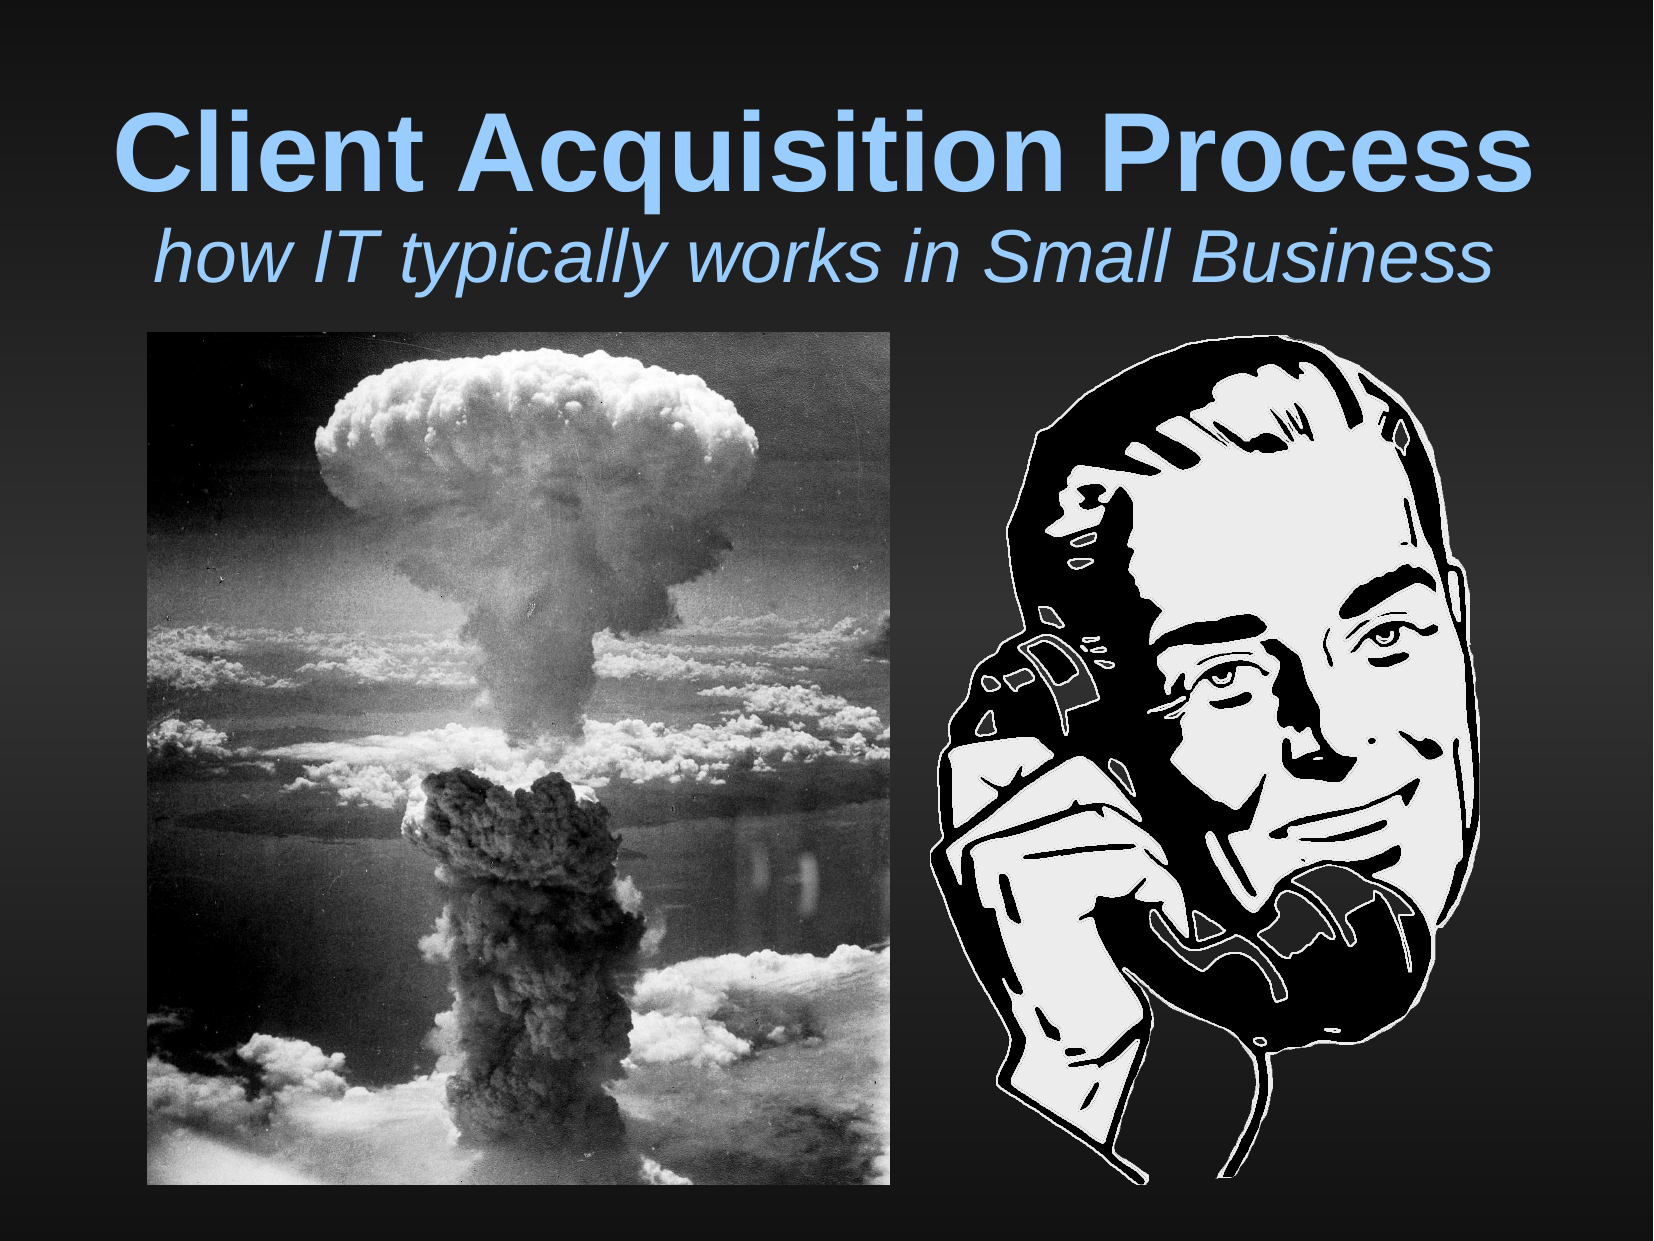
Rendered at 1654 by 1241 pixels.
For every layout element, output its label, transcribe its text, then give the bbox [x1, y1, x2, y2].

title Client Acquisition Process how IT typically works in Small Business [0, 89, 1651, 300]
list [147, 325, 1506, 1046]
picture [930, 335, 1480, 1186]
picture [147, 332, 890, 1186]
